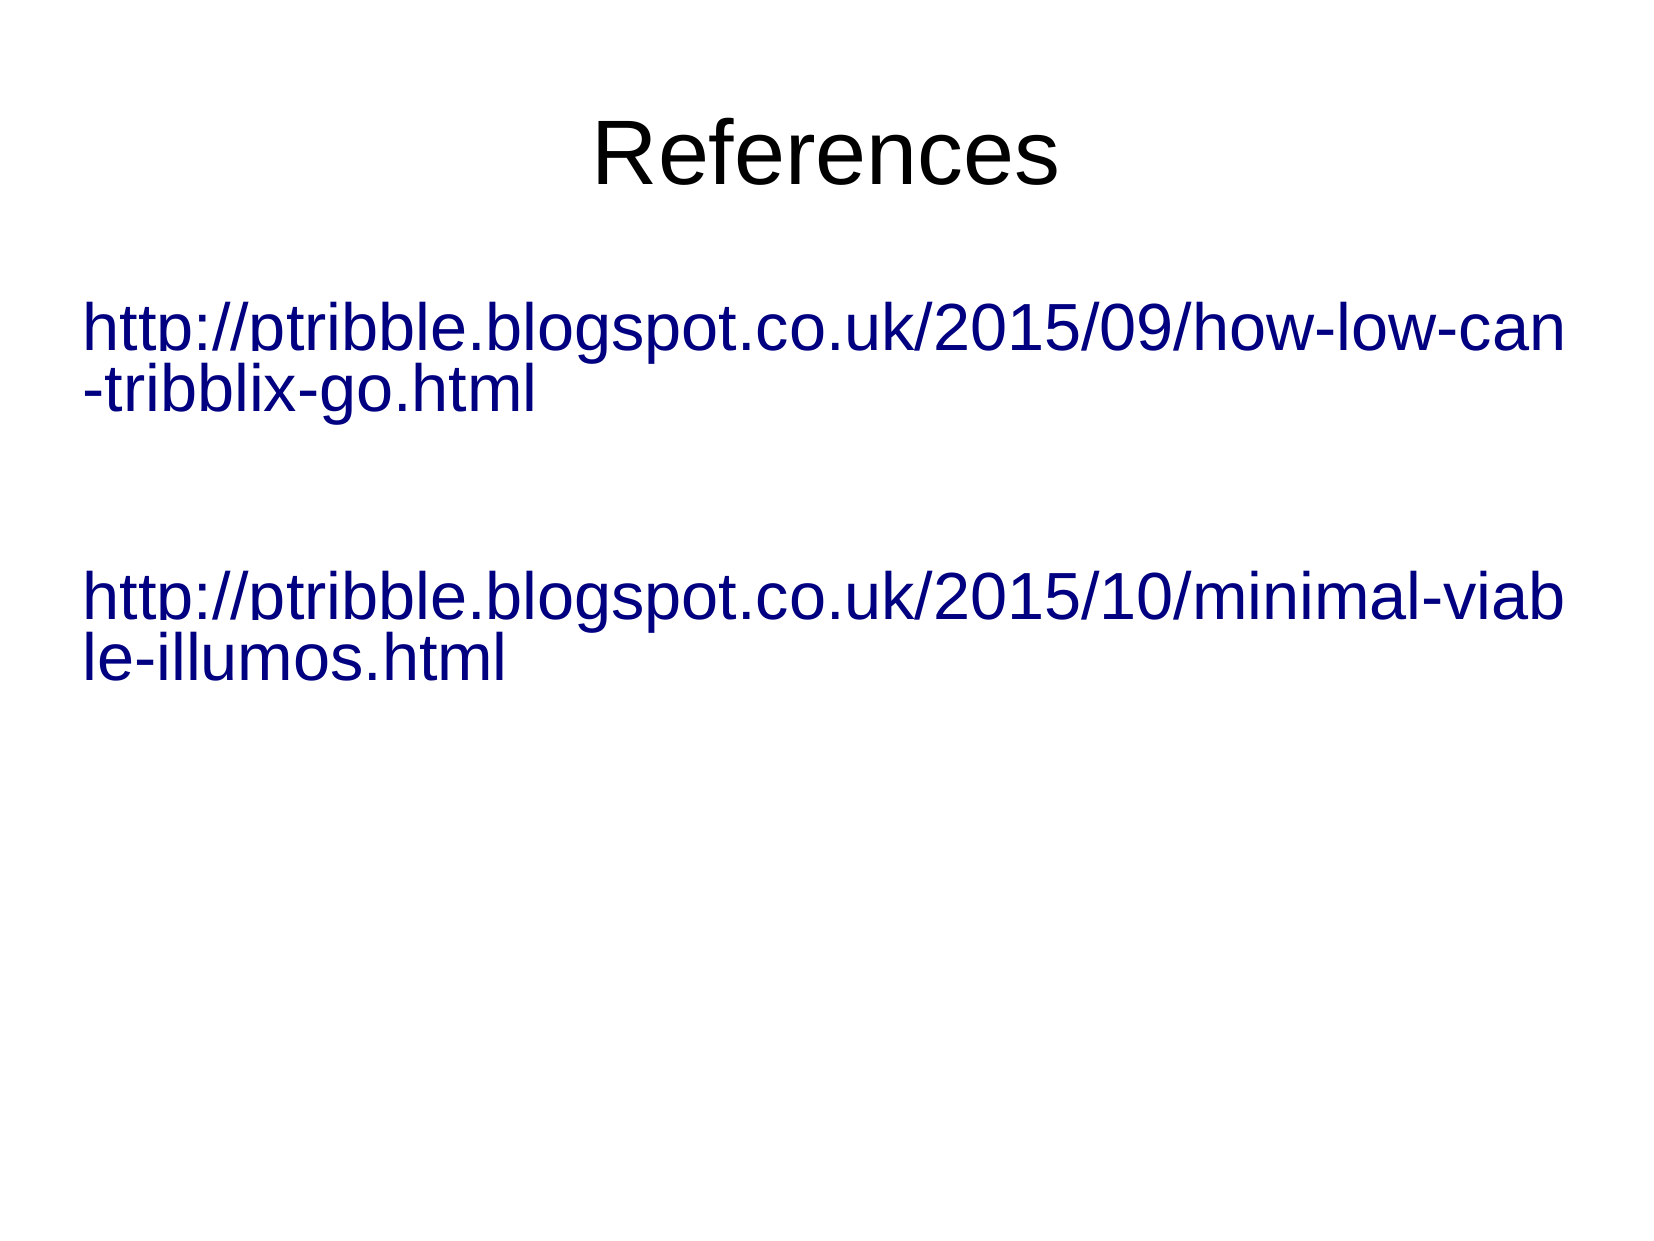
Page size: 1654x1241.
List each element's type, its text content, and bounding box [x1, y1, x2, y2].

title References [82, 49, 1571, 257]
text_box [82, 290, 1571, 1010]
